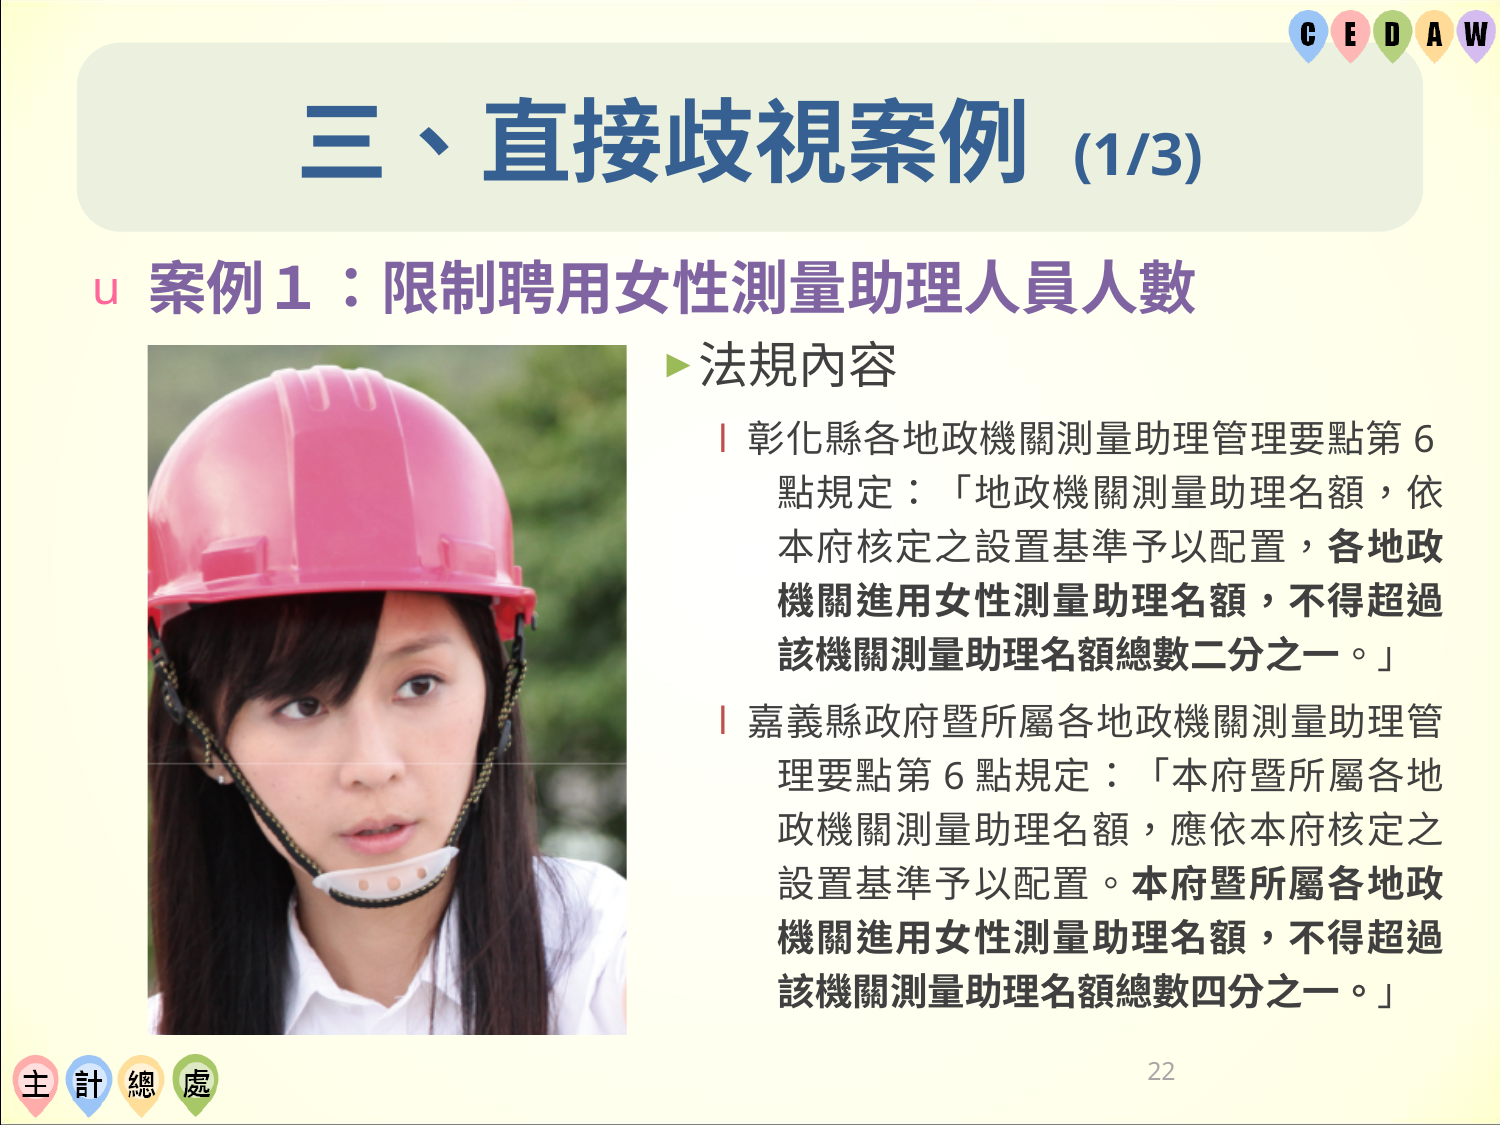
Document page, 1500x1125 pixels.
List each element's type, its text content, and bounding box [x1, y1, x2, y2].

text_box [1132, 1042, 1483, 1103]
title 三、直接歧視案例 (1/3) [75, 45, 1426, 233]
list 案例１：限制聘用女性測量助理人員人數 [76, 243, 1437, 986]
picture [147, 345, 627, 1035]
text_box 法規內容 彰化縣各地政機關測量助理管理要點第6點規定：「地政機關測量助理名額，依本府核定之設置基準予以配置，各地政機關進用女性測量助理名額，不得超過該機關測量助理名額總數二分之一。」 嘉義縣政府暨所屬各地政機關測量助理管理要點第6點規定：「本府暨所屬各地政機關測量助理名額，應依本府核定之設置基準予以配置。本府暨所屬各地政機關進用女性測量助理名額，不得超過該機關測量助理名額總數四分之一。」 [643, 326, 1459, 1023]
